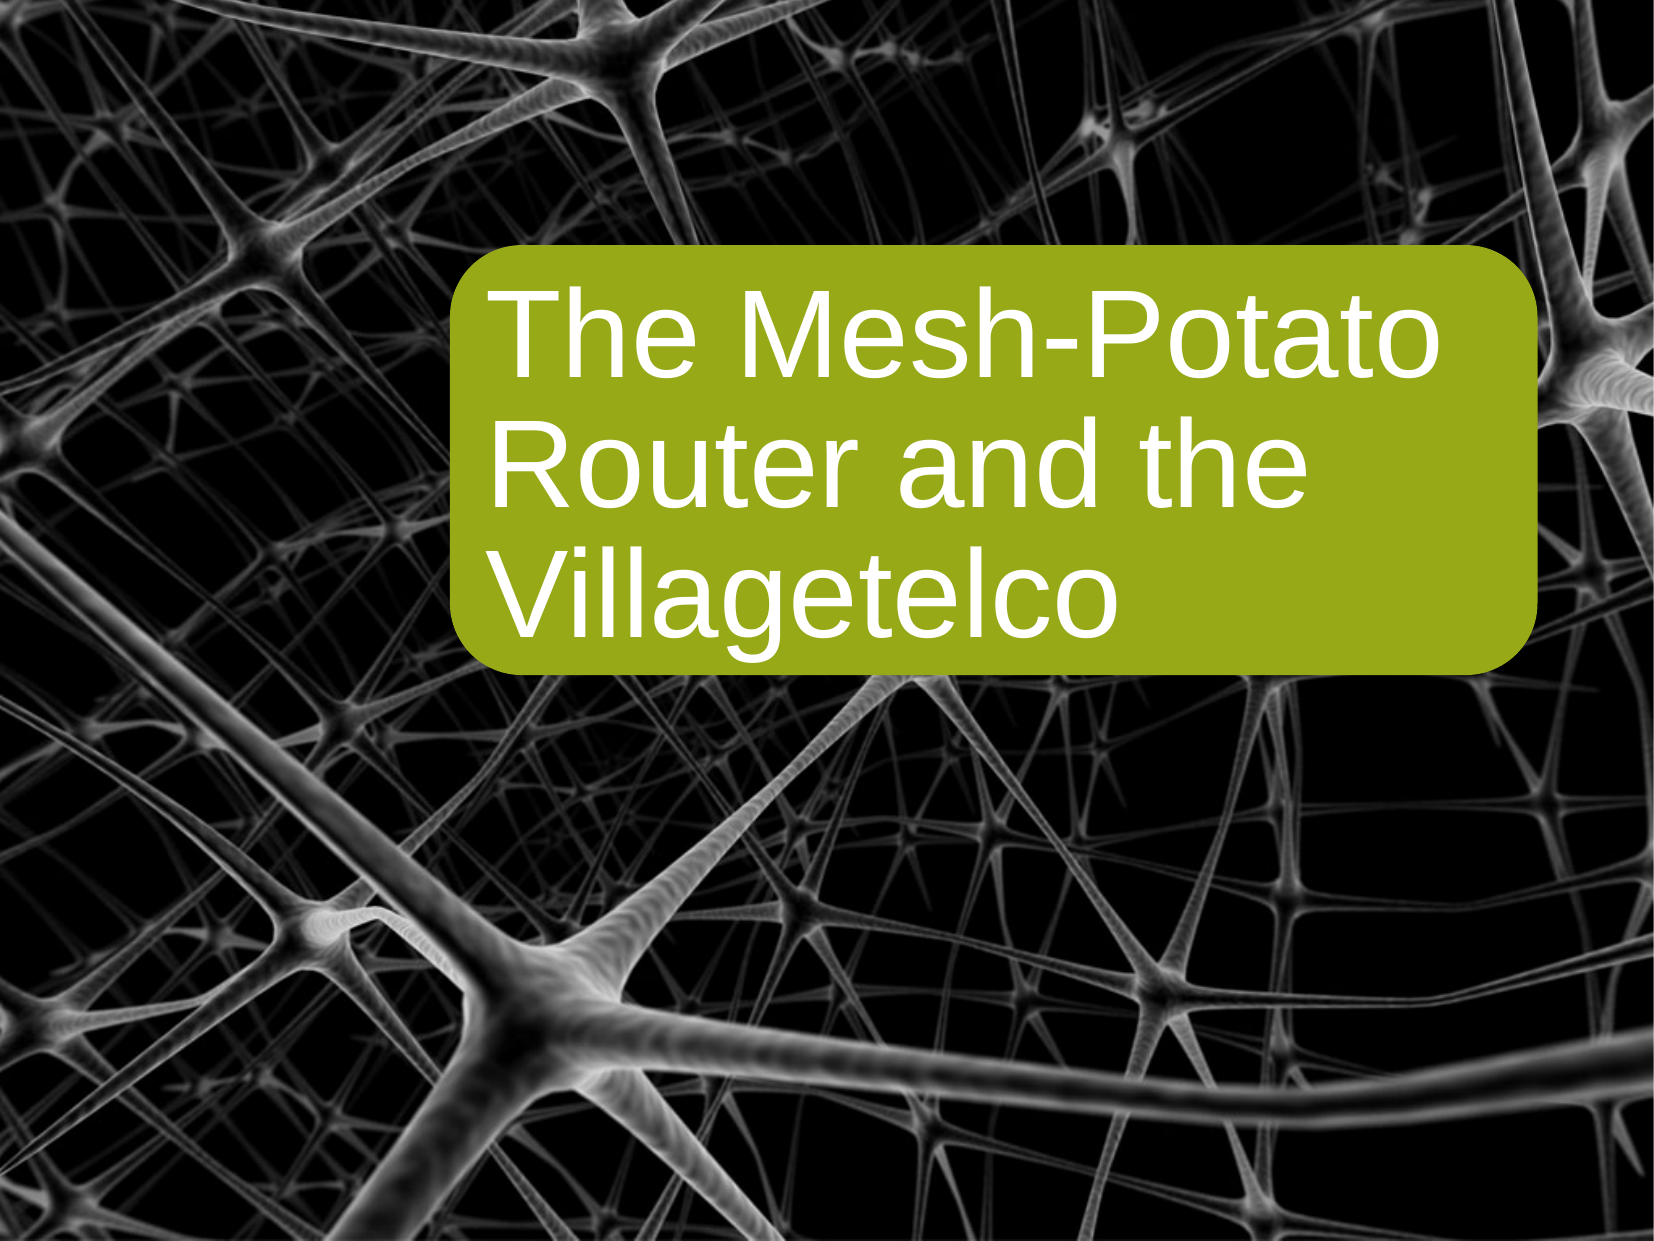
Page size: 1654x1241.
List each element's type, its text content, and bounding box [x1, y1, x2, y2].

picture [0, 0, 1654, 1241]
text_box The Mesh-Potato Router and the Villagetelco [449, 245, 1538, 676]
